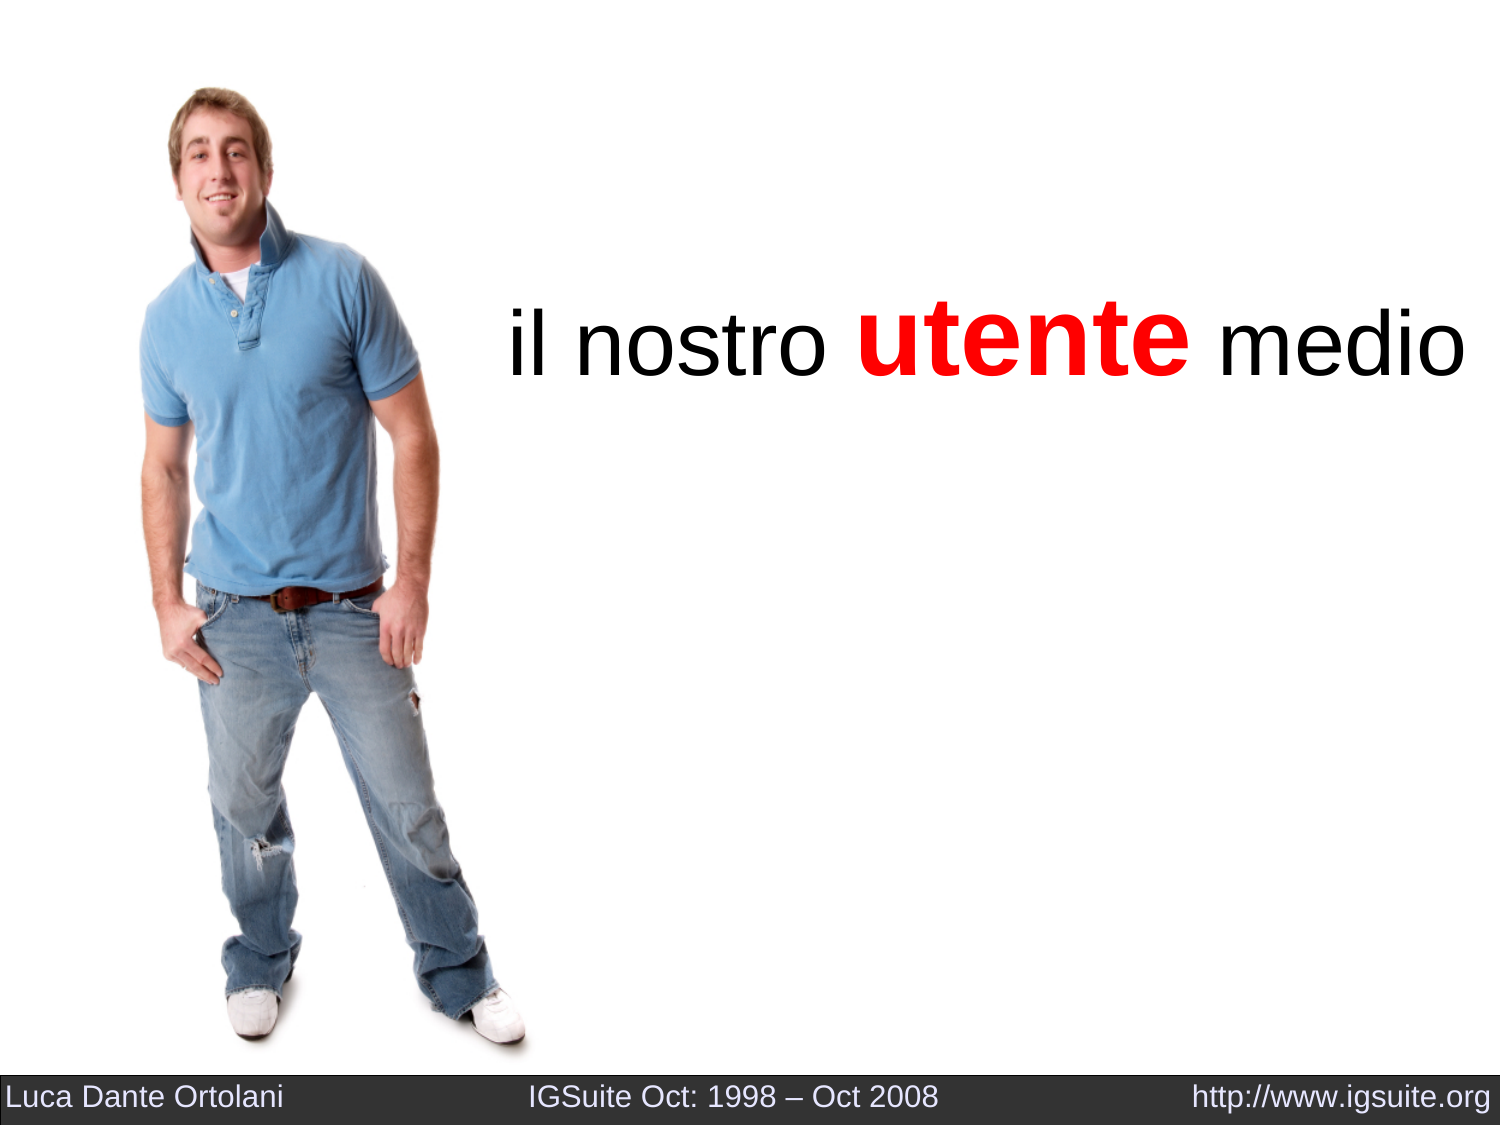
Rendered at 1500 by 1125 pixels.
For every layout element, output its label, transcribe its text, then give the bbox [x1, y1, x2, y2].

picture [29, 29, 709, 1075]
text_box Luca Dante Ortolani IGSuite Oct: 1998 – Oct 2008 http://www.igsuite.org [0, 1075, 1500, 1125]
text_box il nostro utente medio [442, 265, 1483, 407]
